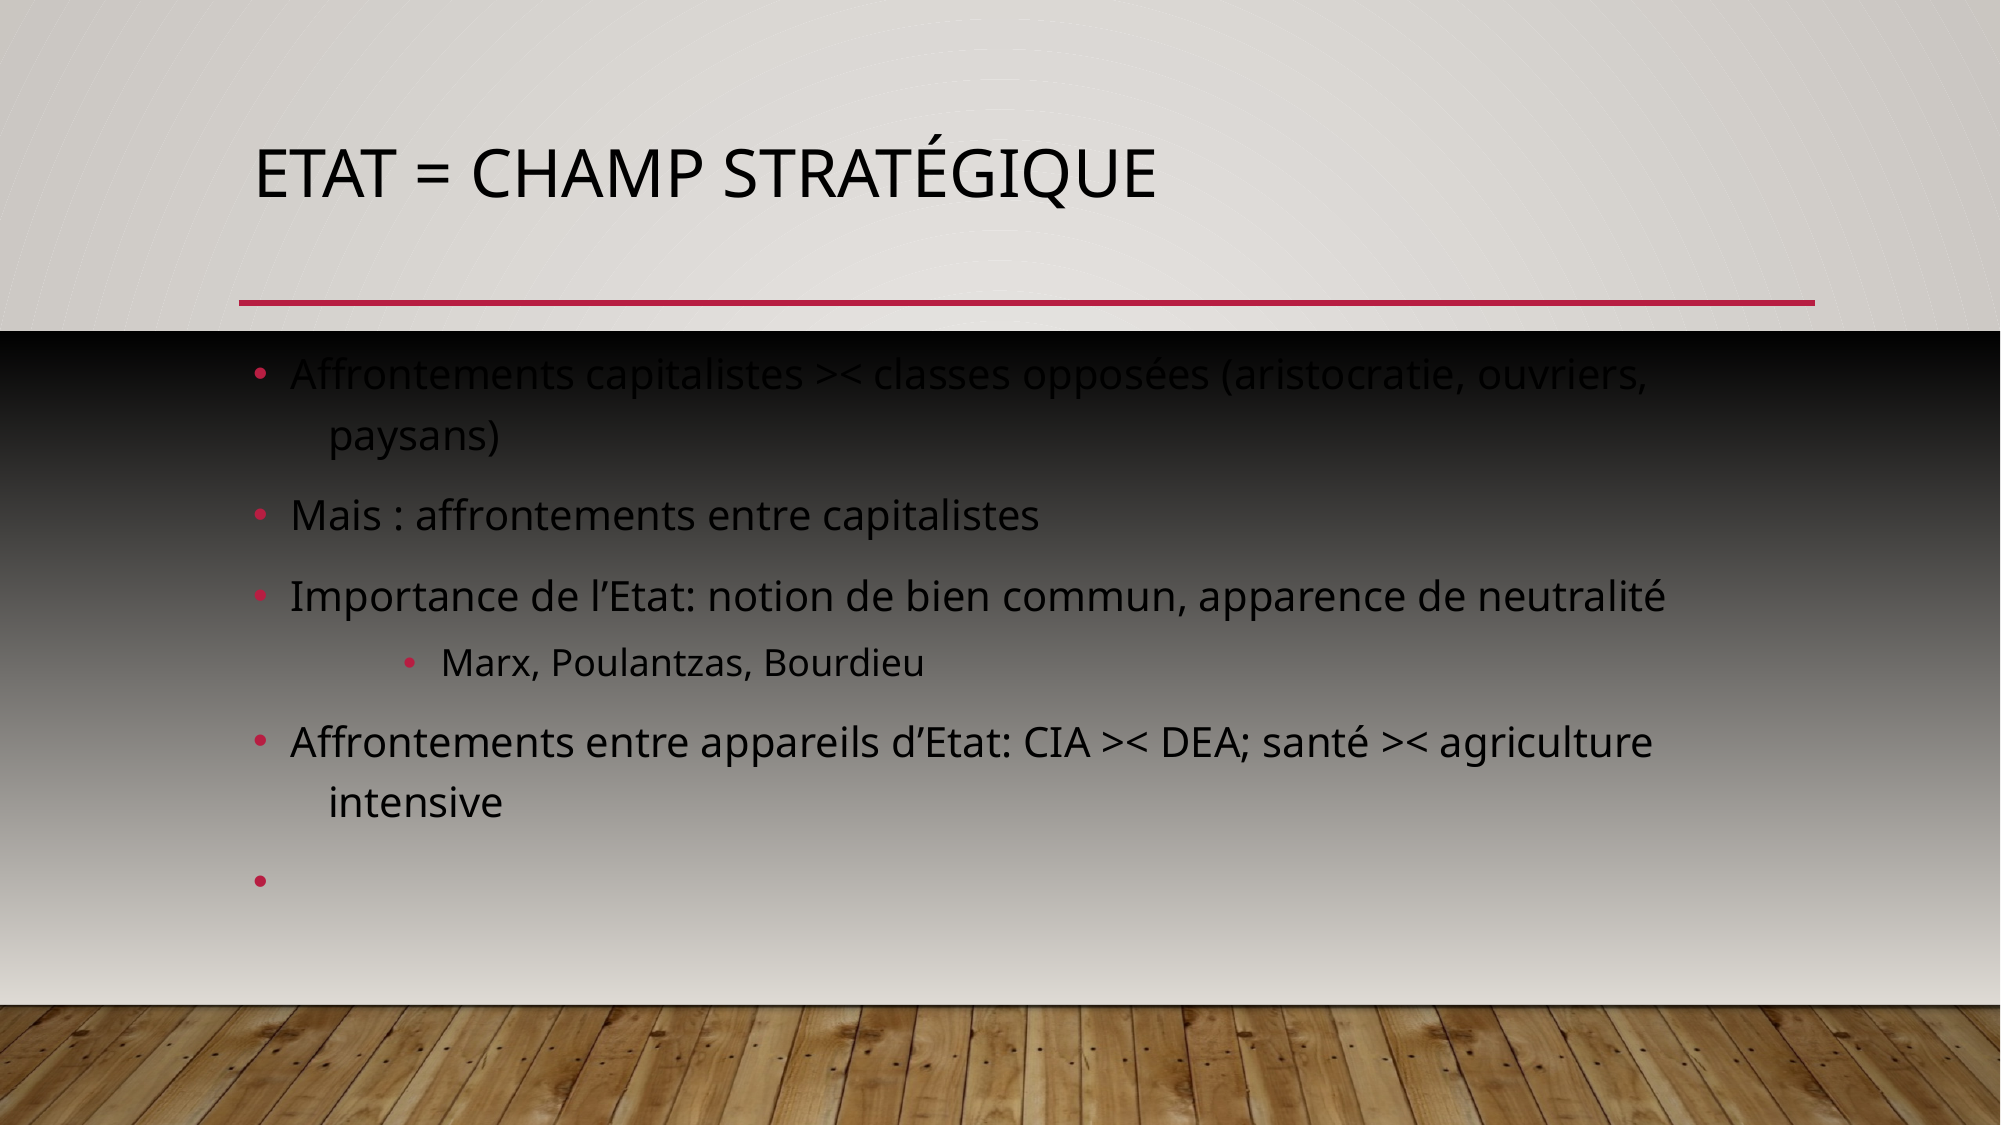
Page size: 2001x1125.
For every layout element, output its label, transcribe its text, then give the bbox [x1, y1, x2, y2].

list Affrontements capitalistes >< classes opposées (aristocratie, ouvriers, paysans) Mais : affrontements entre capitalistes Importance de l’Etat: notion de bien commun, apparence de neutralité Marx, Poulantzas, Bourdieu Affrontements entre appareils d’Etat: CIA >< DEA; santé >< agriculture intensive [238, 330, 1814, 897]
title Etat = champ stratégique [238, 131, 1814, 305]
